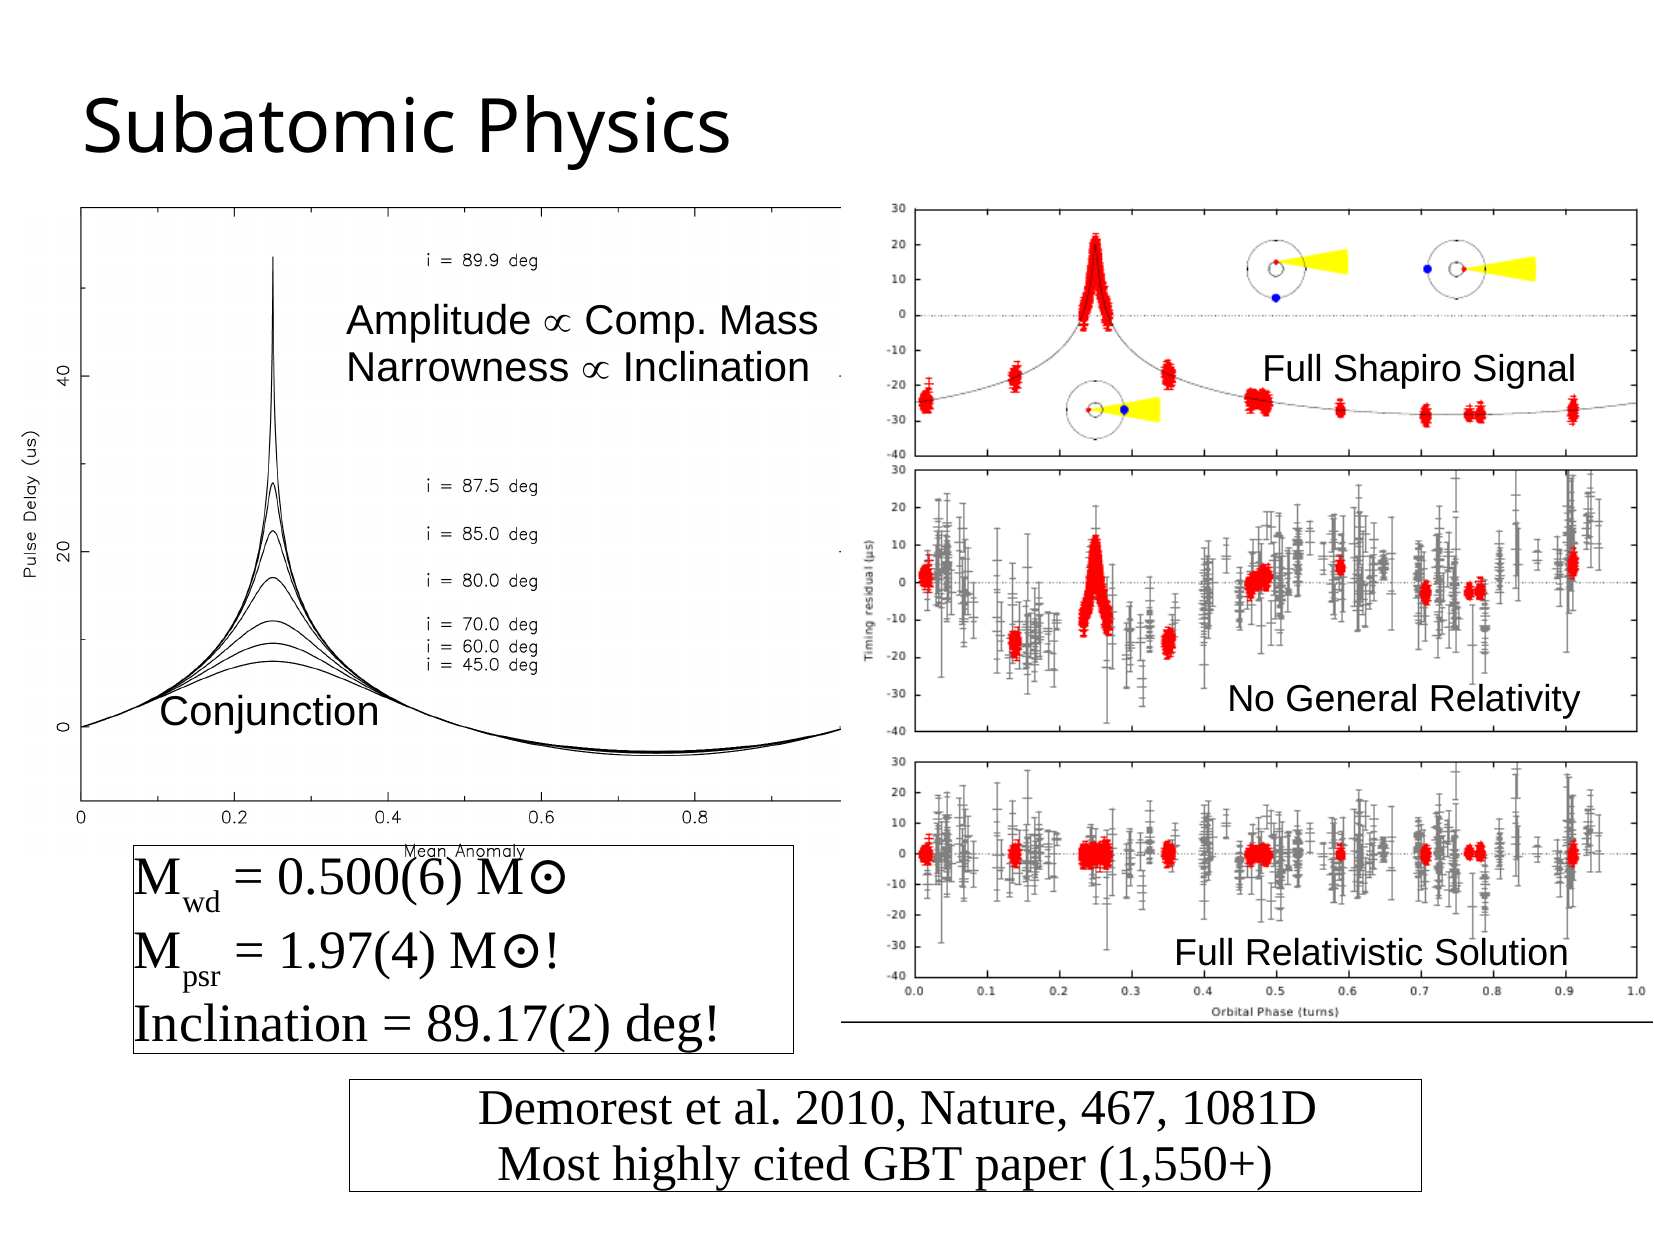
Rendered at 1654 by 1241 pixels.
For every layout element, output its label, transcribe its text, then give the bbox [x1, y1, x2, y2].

text_box Full Shapiro Signal [1262, 346, 1577, 389]
text_box Full Relativistic Solution [1174, 931, 1570, 973]
text_box Amplitude ∝ Comp. Mass Narrowness ∝ Inclination [346, 296, 820, 391]
text_box Mwd = 0.500(6) M⊙ Mpsr = 1.97(4) M⊙! Inclination = 89.17(2) deg! [133, 845, 794, 1053]
title Subatomic Physics [82, 19, 1571, 227]
text_box No General Relativity [1227, 677, 1581, 719]
text_box Conjunction [159, 687, 381, 734]
picture [21, 197, 1653, 1023]
text_box Demorest et al. 2010, Nature, 467, 1081D Most highly cited GBT paper (1,550+) [349, 1079, 1422, 1191]
